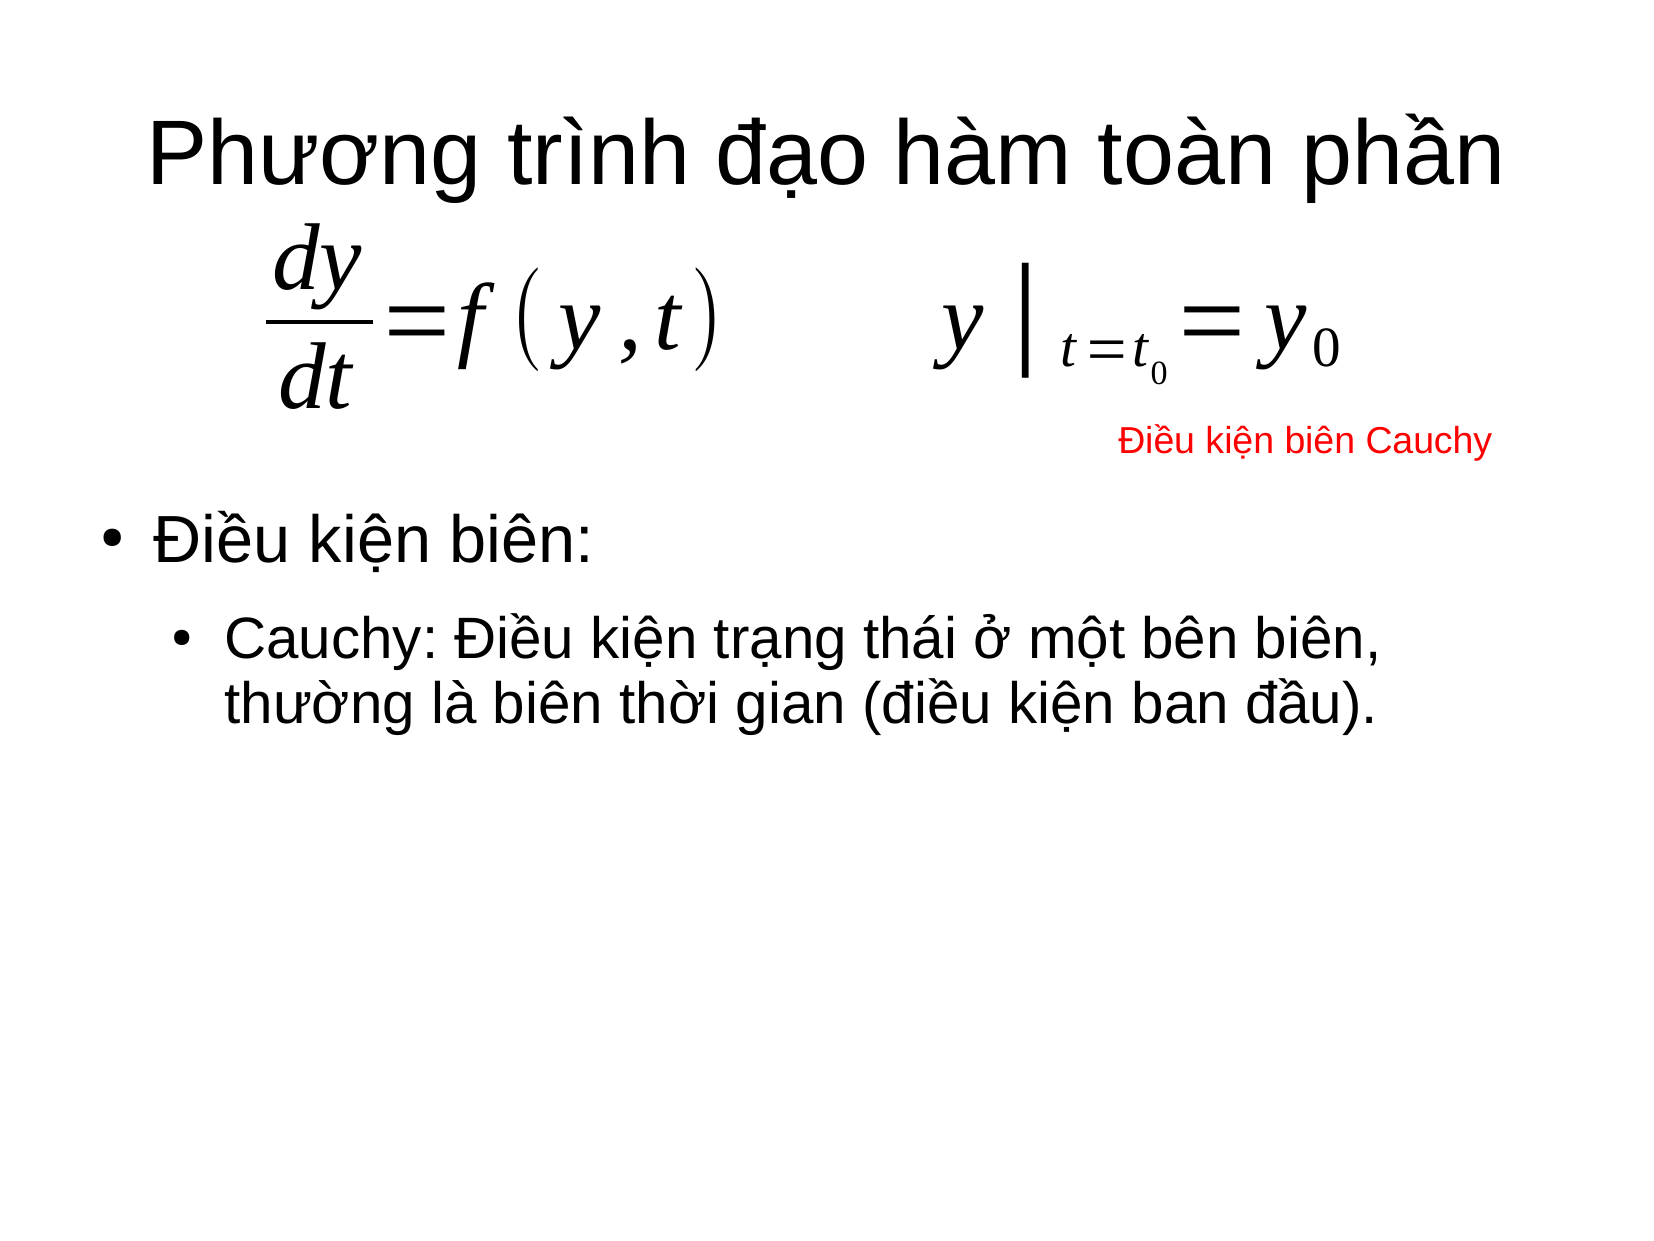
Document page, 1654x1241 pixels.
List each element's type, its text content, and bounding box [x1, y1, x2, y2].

text_box Điều kiện biên Cauchy [1103, 412, 1512, 470]
title Phương trình đạo hàm toàn phần [82, 56, 1571, 250]
list Điều kiện biên: Cauchy: Điều kiện trạng thái ở một bên biên, thường là biên thời gian (điều kiện ban đầu). [82, 501, 1571, 1109]
chart [236, 206, 1366, 432]
